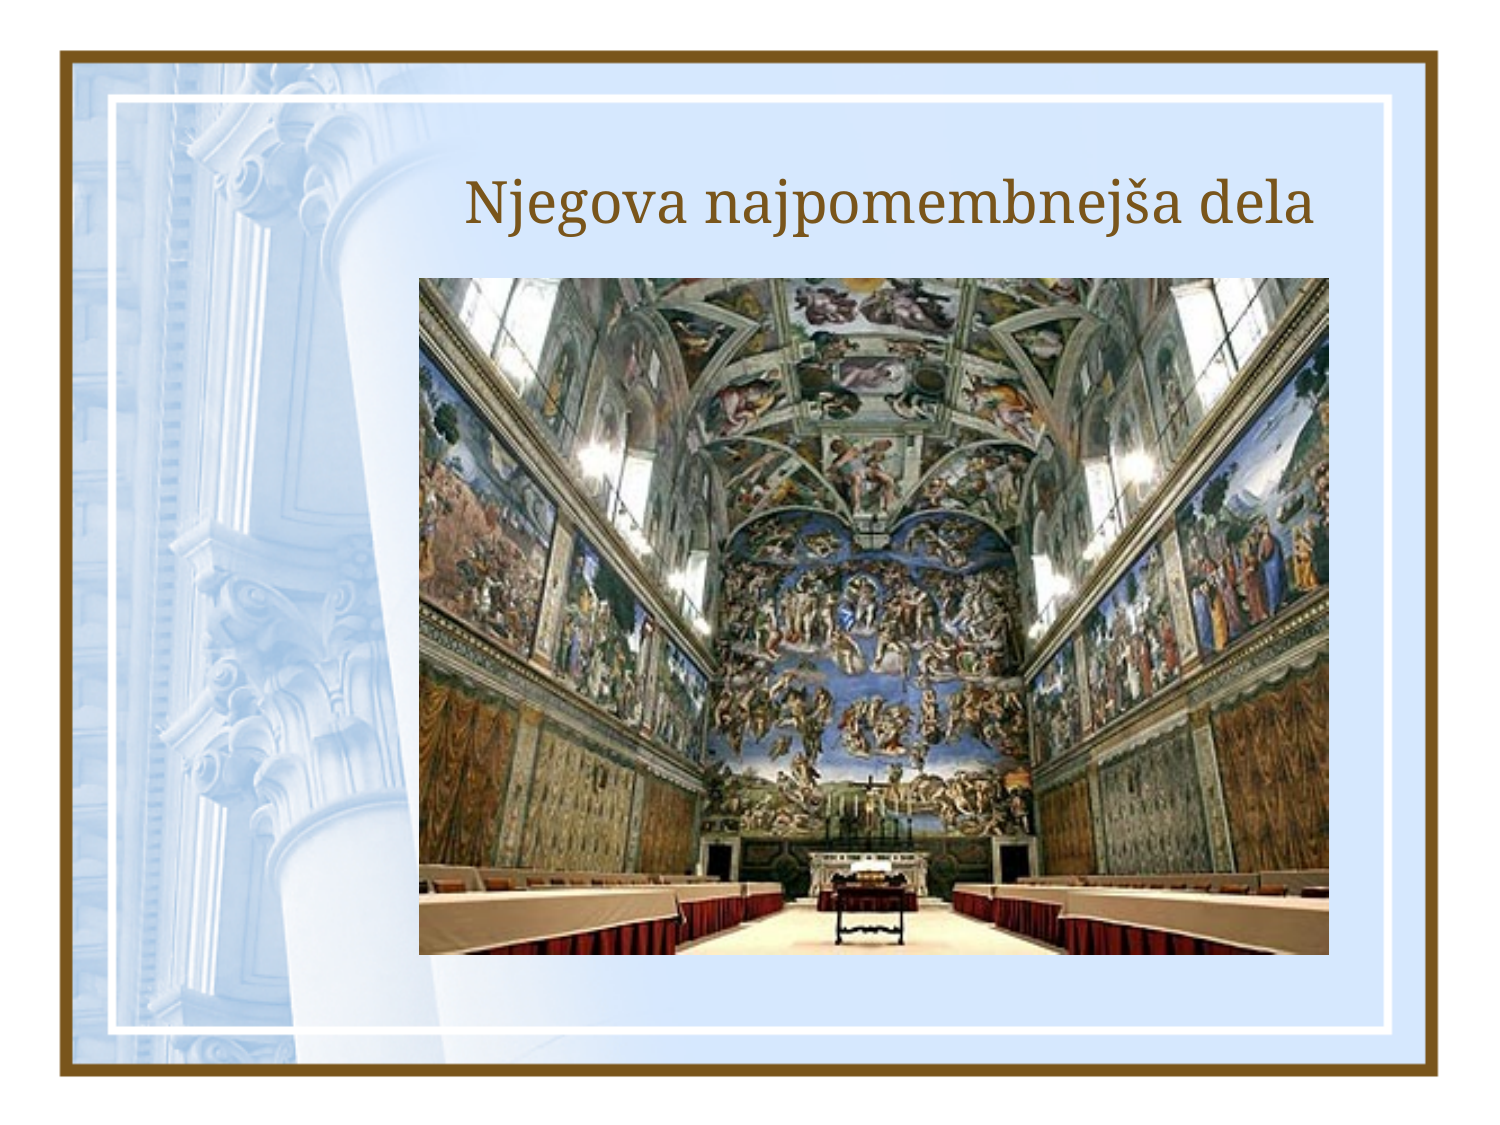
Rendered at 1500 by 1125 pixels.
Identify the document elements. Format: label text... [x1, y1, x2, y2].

title Njegova najpomembnejša dela [449, 125, 1350, 275]
picture [0, 0, 1500, 1125]
